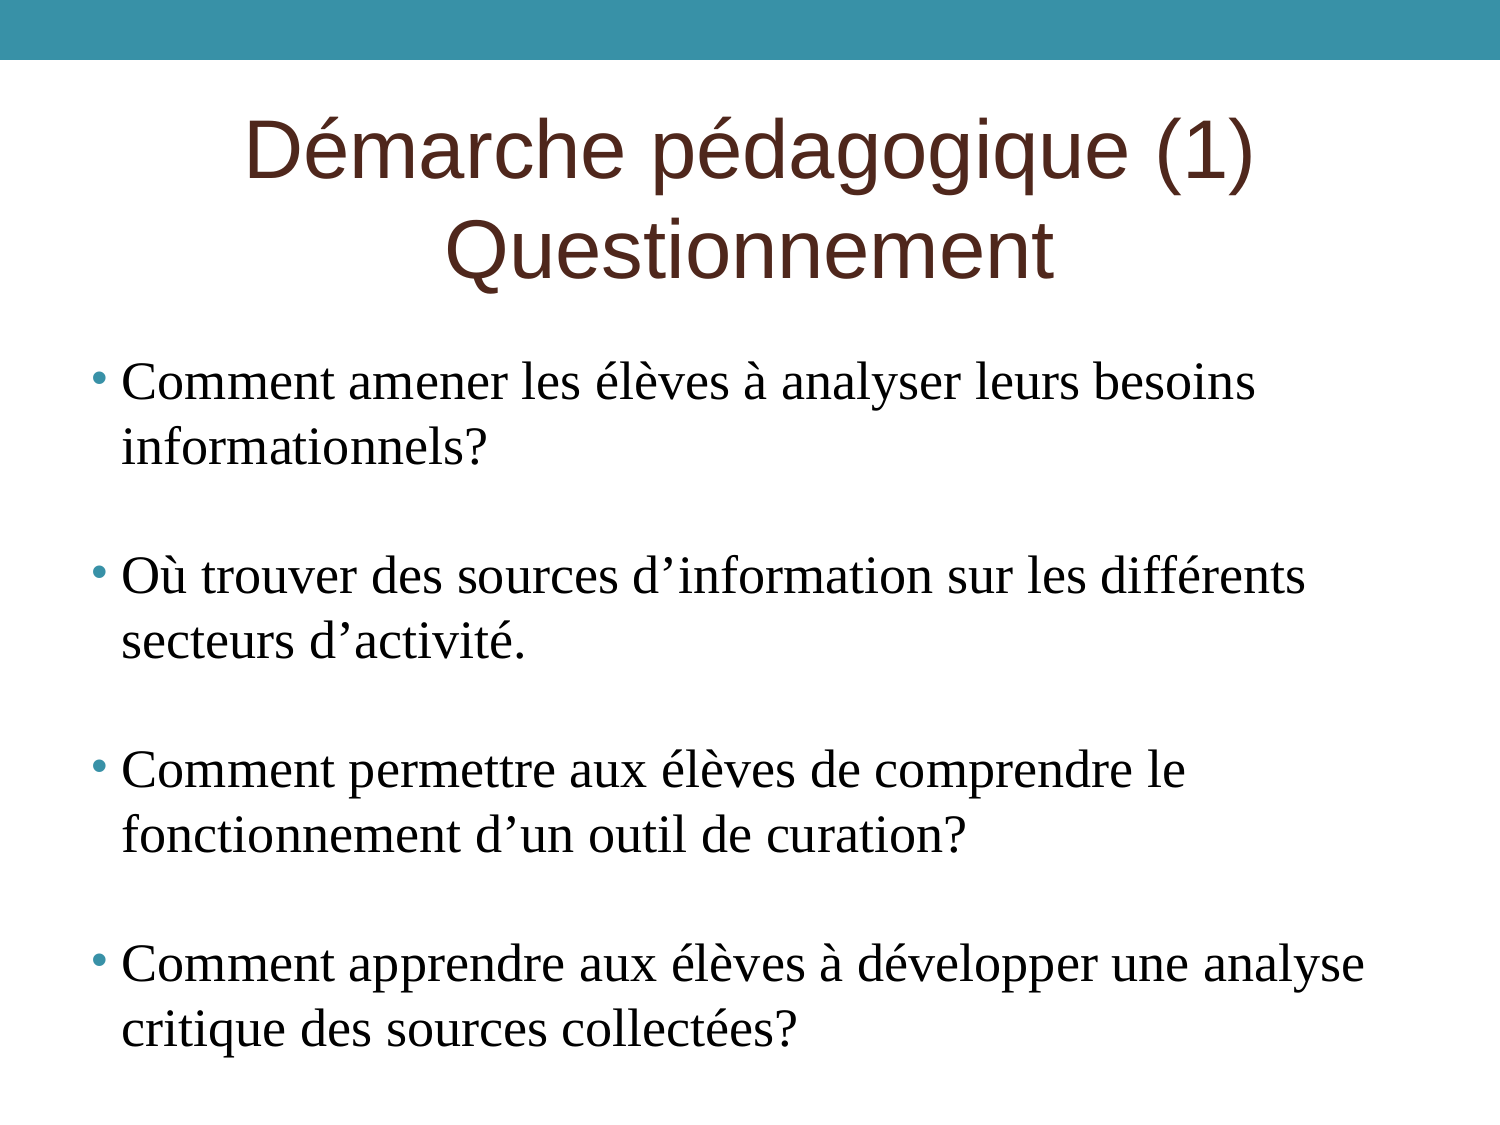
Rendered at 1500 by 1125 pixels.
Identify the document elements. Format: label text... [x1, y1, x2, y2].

list Comment amener les élèves à analyser leurs besoins informationnels? Où trouver des sources d’information sur les différents secteurs d’activité. Comment permettre aux élèves de comprendre le fonctionnement d’un outil de curation? Comment apprendre aux élèves à développer une analyse critique des sources collectées? [76, 338, 1427, 1057]
title Démarche pédagogique (1) Questionnement [75, 87, 1425, 250]
